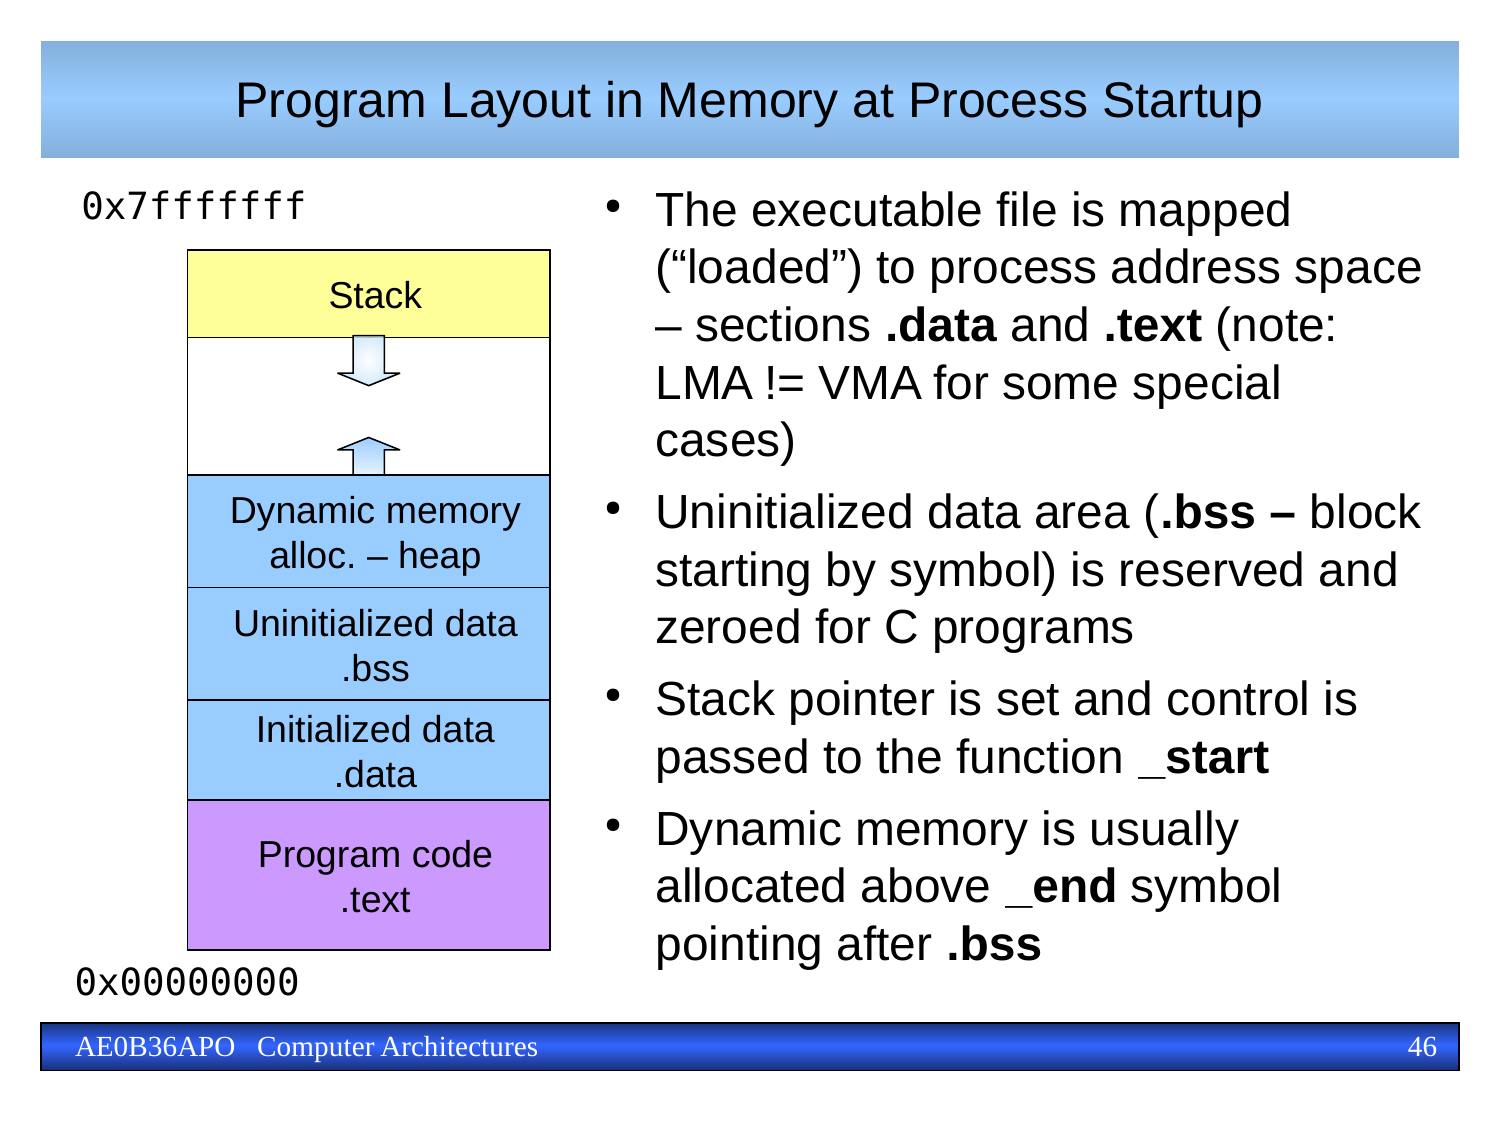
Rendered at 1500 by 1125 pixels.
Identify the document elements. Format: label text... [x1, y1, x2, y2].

text_box Uninitialized data .bss [187, 588, 550, 699]
text_box Program code .text [187, 800, 550, 950]
list The executable file is mapped (“loaded”) to process address space – sections .data and .text (note: LMA != VMA for some special cases) Uninitialized data area (.bss – block starting by symbol) is reserved and zeroed for C programs Stack pointer is set and control is passed to the function _start Dynamic memory is usually allocated above _end symbol pointing after .bss [587, 178, 1426, 994]
text_box Stack [187, 249, 550, 338]
text_box Initialized data .data [187, 699, 550, 800]
text_box [337, 437, 401, 474]
text_box Dynamic memory alloc. – heap [187, 474, 550, 588]
title Program Layout in Memory at Process Startup [41, 41, 1459, 158]
text_box [337, 335, 401, 386]
text_box 0x7fffffff [73, 173, 314, 235]
text_box 0x00000000 [66, 949, 308, 1011]
